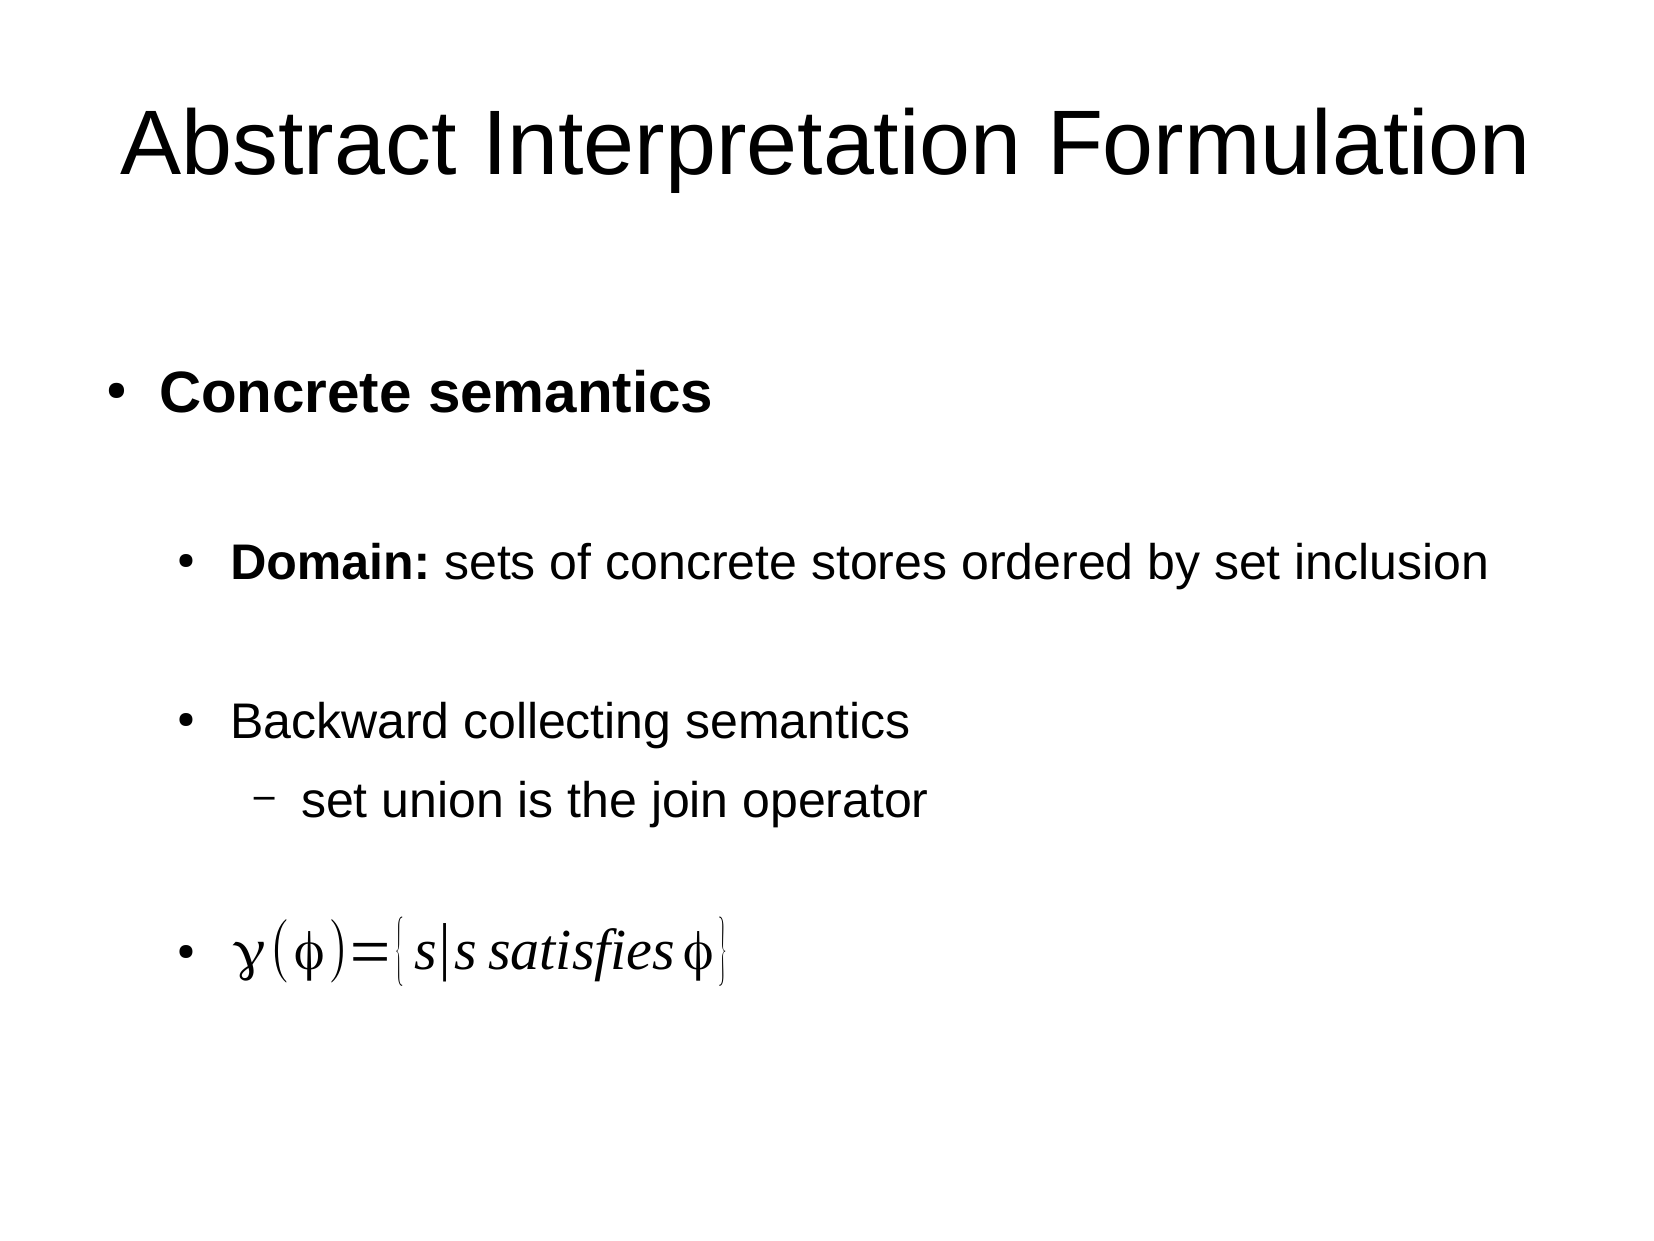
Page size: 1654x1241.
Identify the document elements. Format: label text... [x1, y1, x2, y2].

chart [223, 915, 740, 988]
list Concrete semantics Domain: sets of concrete stores ordered by set inclusion Backward collecting semantics set union is the join operator [88, 265, 1577, 1085]
title Abstract Interpretation Formulation [82, 49, 1571, 237]
